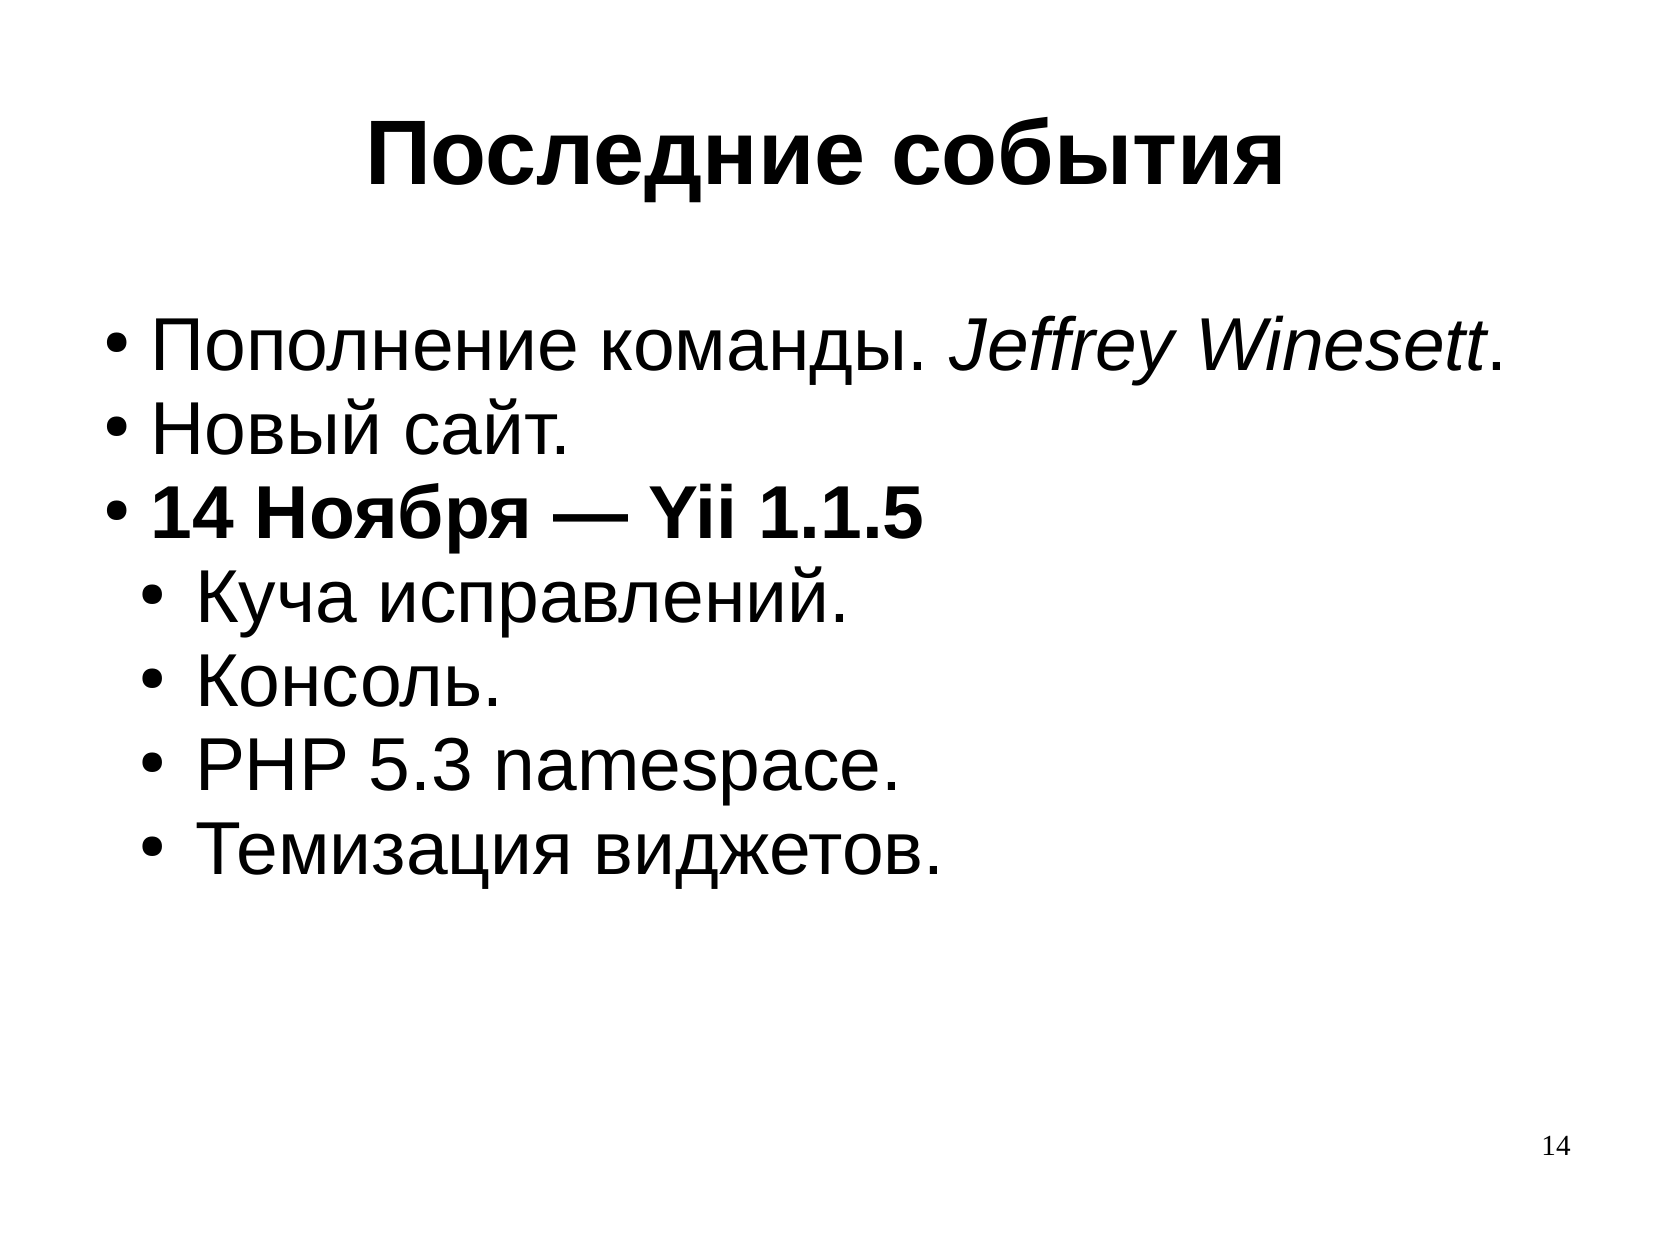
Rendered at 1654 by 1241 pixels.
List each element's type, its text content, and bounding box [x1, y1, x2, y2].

title Последние события [82, 56, 1571, 250]
text_box Пополнение команды. Jeffrey Winesett. Новый сайт. 14 Ноября — Yii 1.1.5 Куча исправлений. Консоль. PHP 5.3 namespace. Темизация виджетов. [88, 295, 1522, 898]
